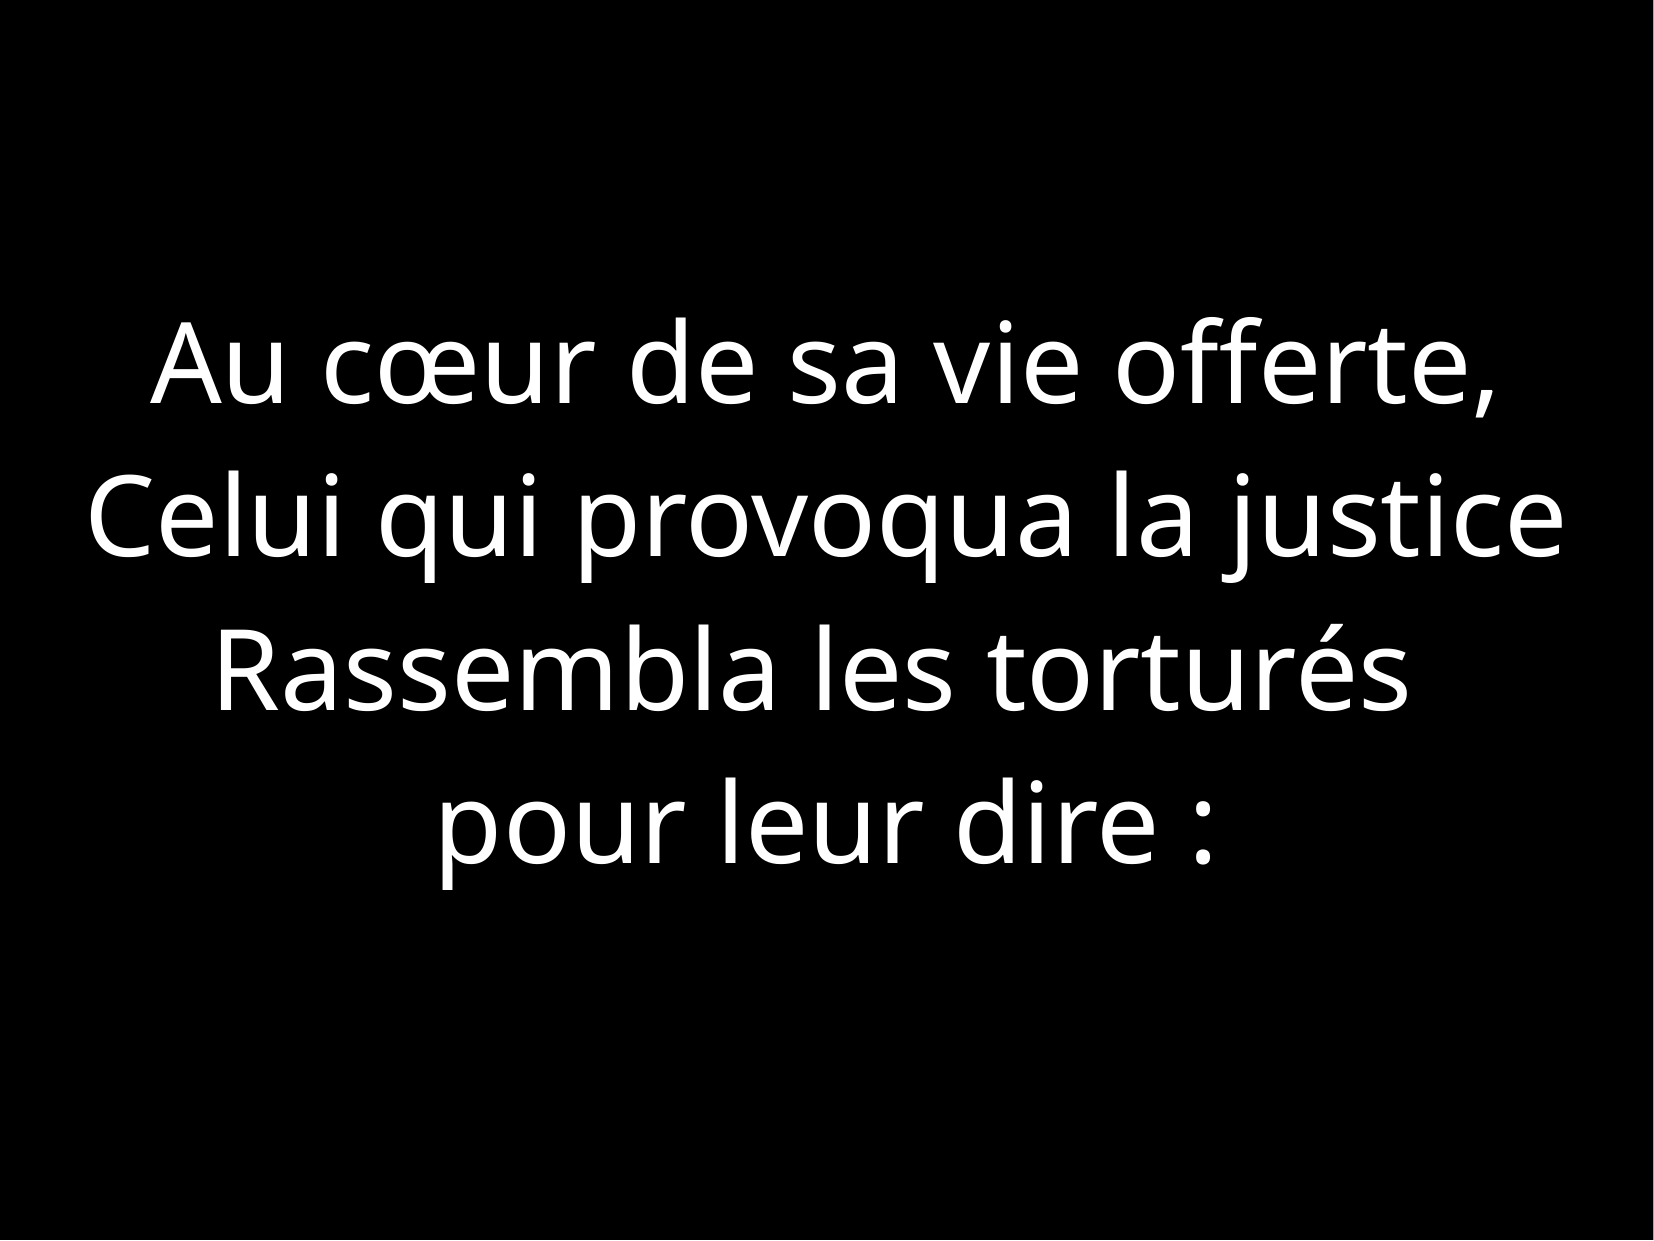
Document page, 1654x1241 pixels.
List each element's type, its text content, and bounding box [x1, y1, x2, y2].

subtitle Au cœur de sa vie offerte, Celui qui provoqua la justice Rassembla les torturés pour leur dire : [82, 70, 1571, 1109]
